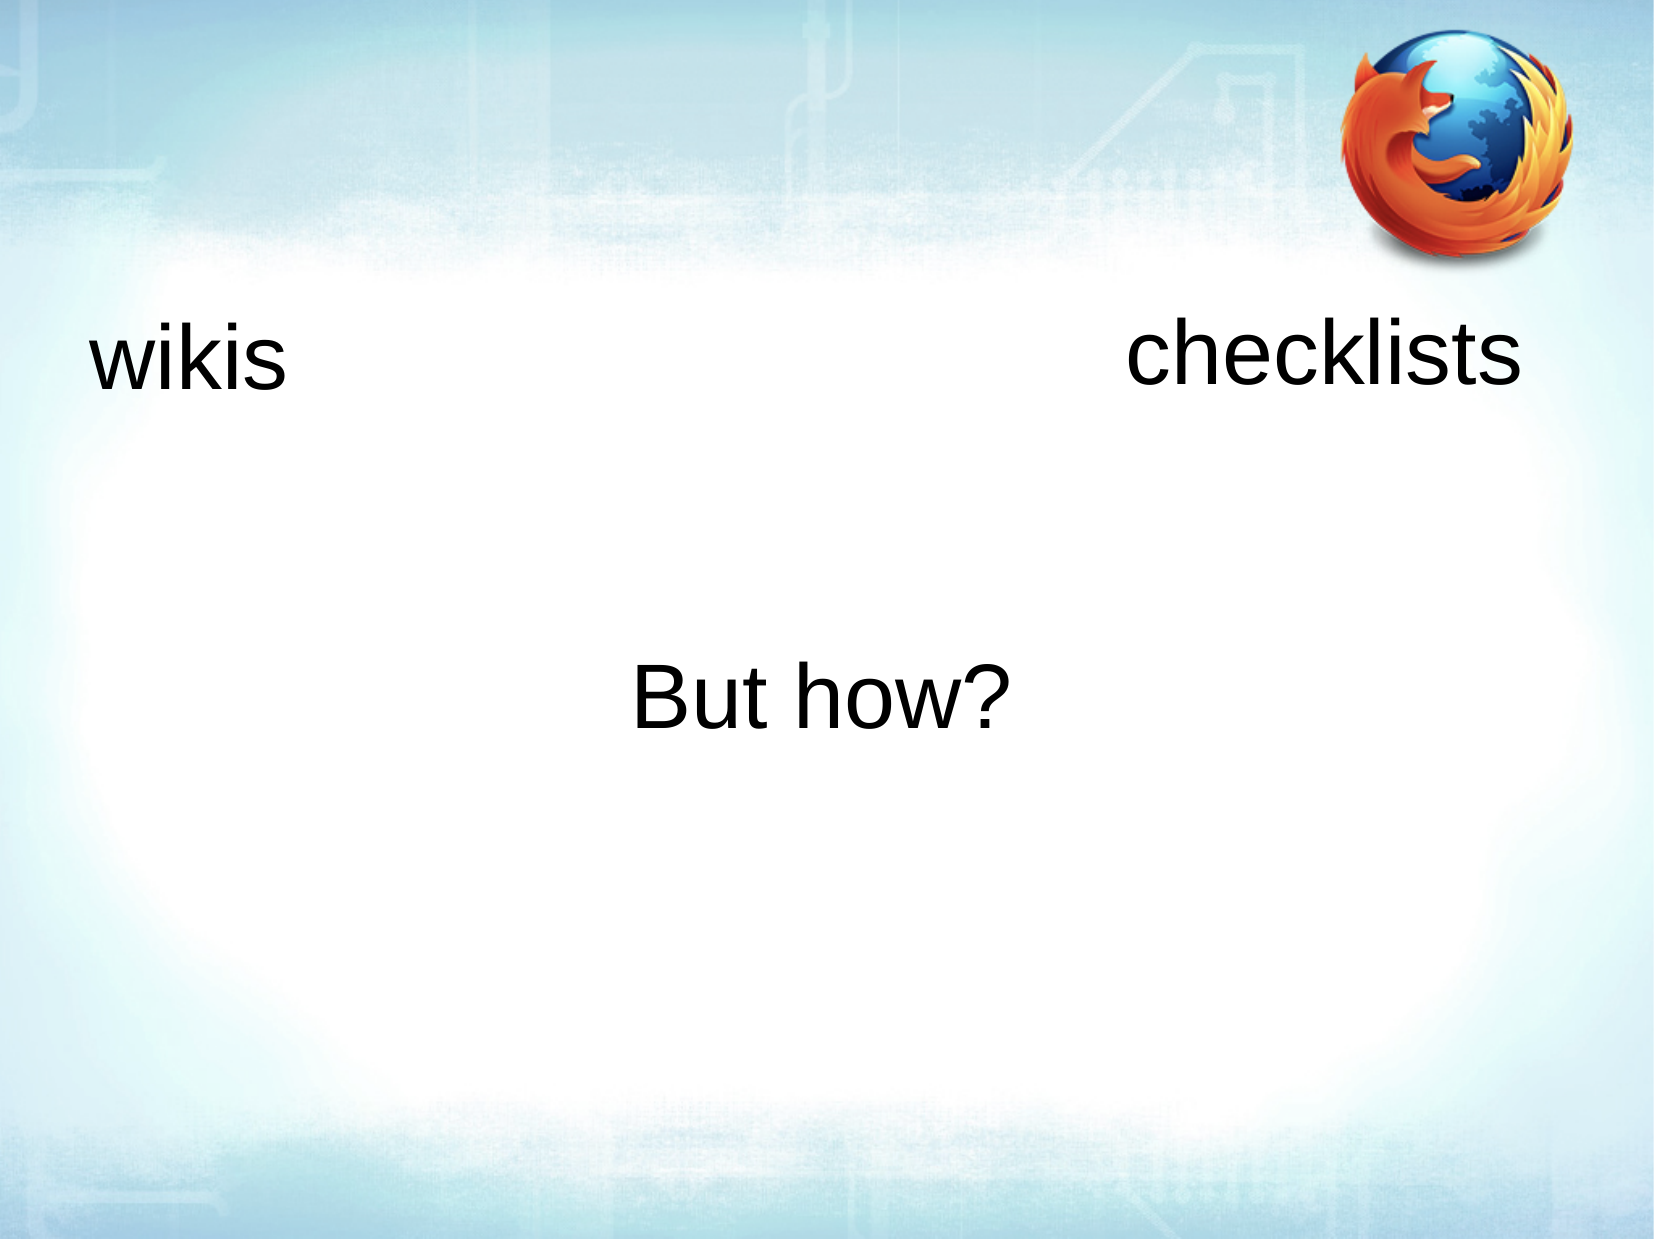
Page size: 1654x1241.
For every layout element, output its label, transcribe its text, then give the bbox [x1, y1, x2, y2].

title But how? [13, 594, 1630, 801]
picture [0, 0, 1654, 1239]
text_box wikis [75, 300, 304, 418]
text_box checklists [1110, 295, 1538, 413]
